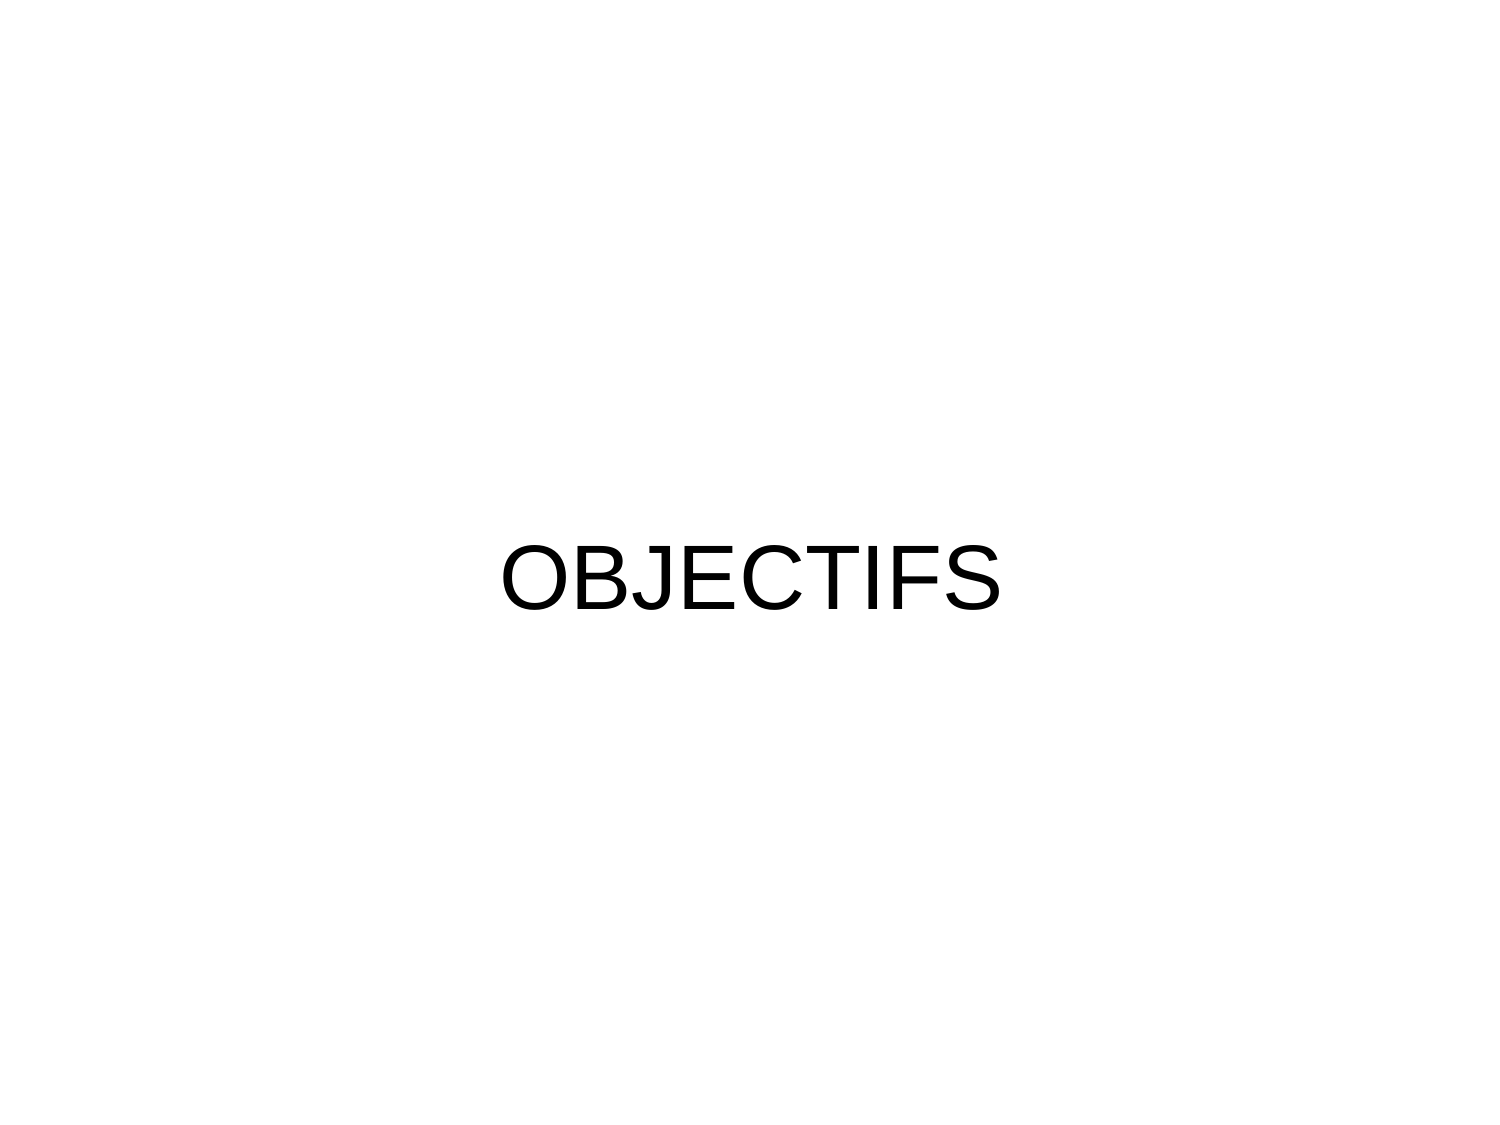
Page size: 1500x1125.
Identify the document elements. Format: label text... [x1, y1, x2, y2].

title OBJECTIFS [76, 479, 1427, 668]
